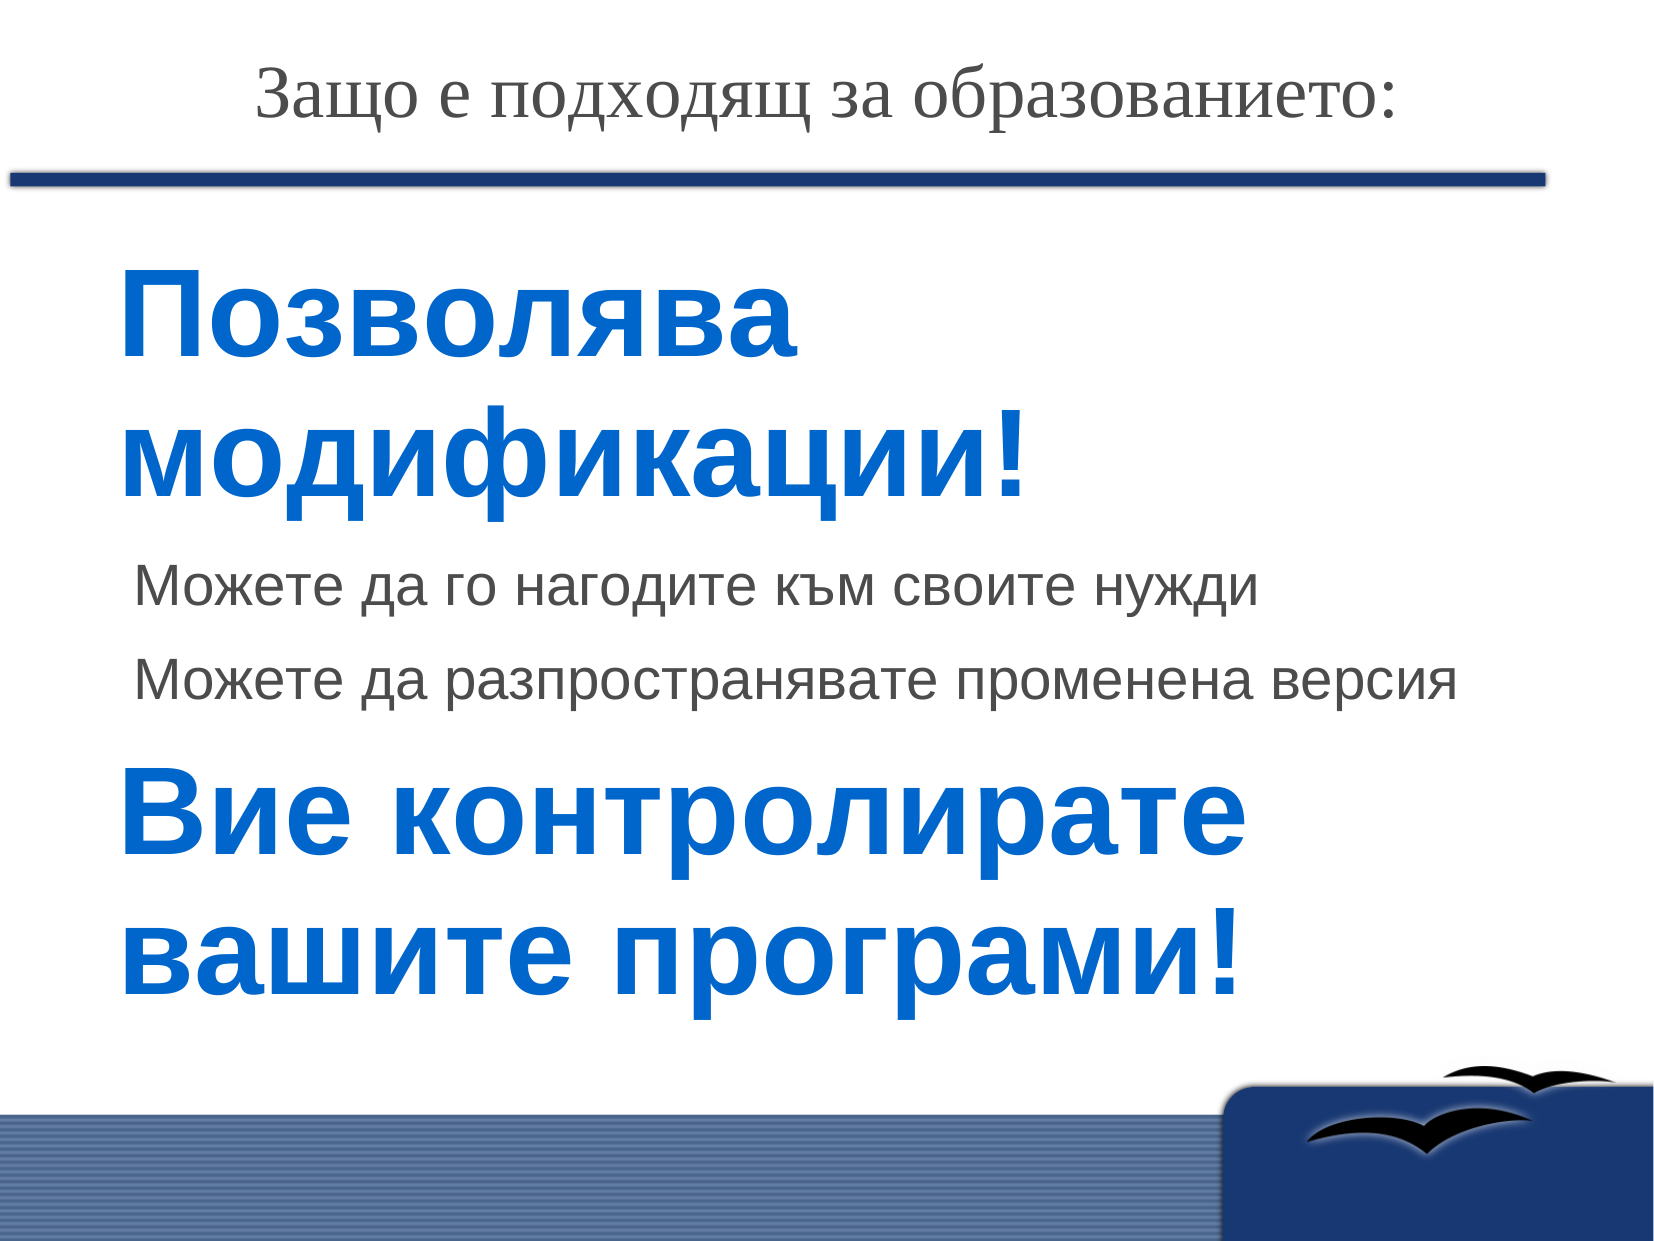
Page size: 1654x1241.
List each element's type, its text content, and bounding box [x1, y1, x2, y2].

title Защо е подходящ за образованието: [121, 20, 1534, 164]
list Позволява модификации! Можете да го нагодите към своите нужди Можете да разпространявате променена версия Вие контролирате вашите програми! [117, 243, 1530, 1026]
picture [0, 0, 1654, 1241]
